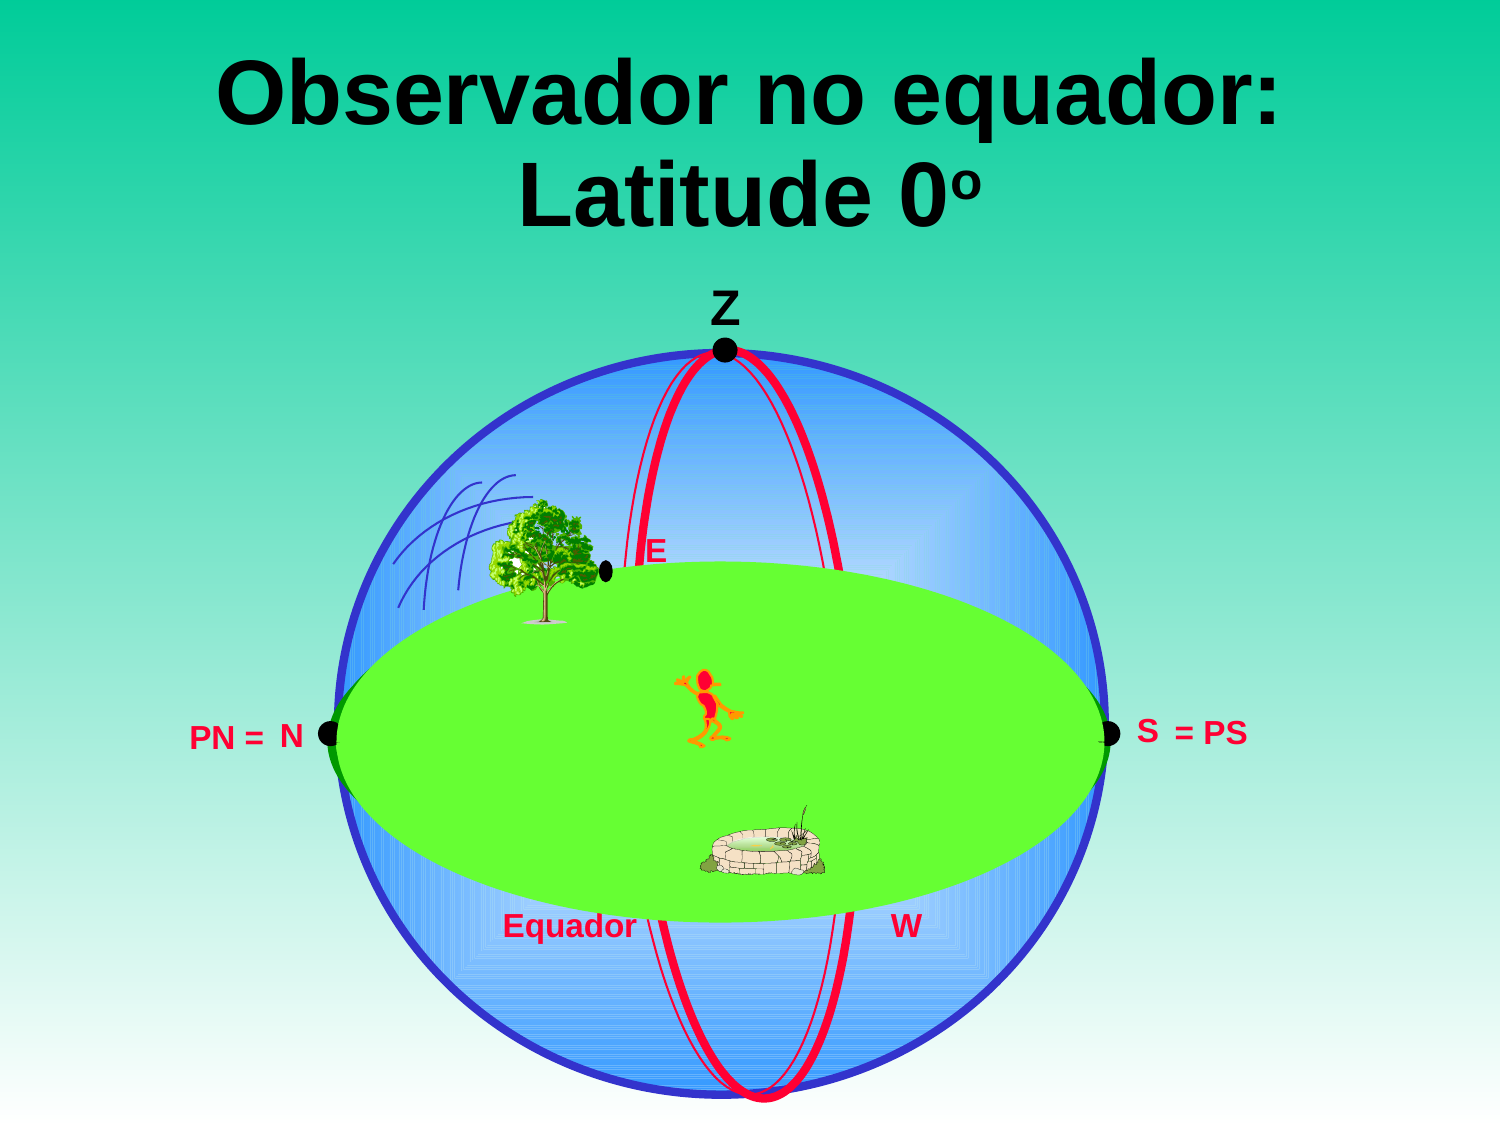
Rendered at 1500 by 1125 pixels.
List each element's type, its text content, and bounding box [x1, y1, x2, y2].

title Observador no equador: Latitude 0o [174, 21, 1326, 267]
text_box [631, 359, 697, 525]
text_box S [1121, 705, 1174, 758]
text_box N [255, 709, 319, 763]
text_box Equador [487, 900, 653, 953]
text_box = PS [1159, 706, 1263, 759]
picture [488, 498, 601, 625]
text_box PN = [174, 711, 280, 764]
text_box Z [694, 272, 756, 344]
picture [699, 805, 826, 876]
text_box W [875, 900, 938, 953]
text_box [319, 338, 1120, 1095]
text_box E [629, 525, 683, 567]
